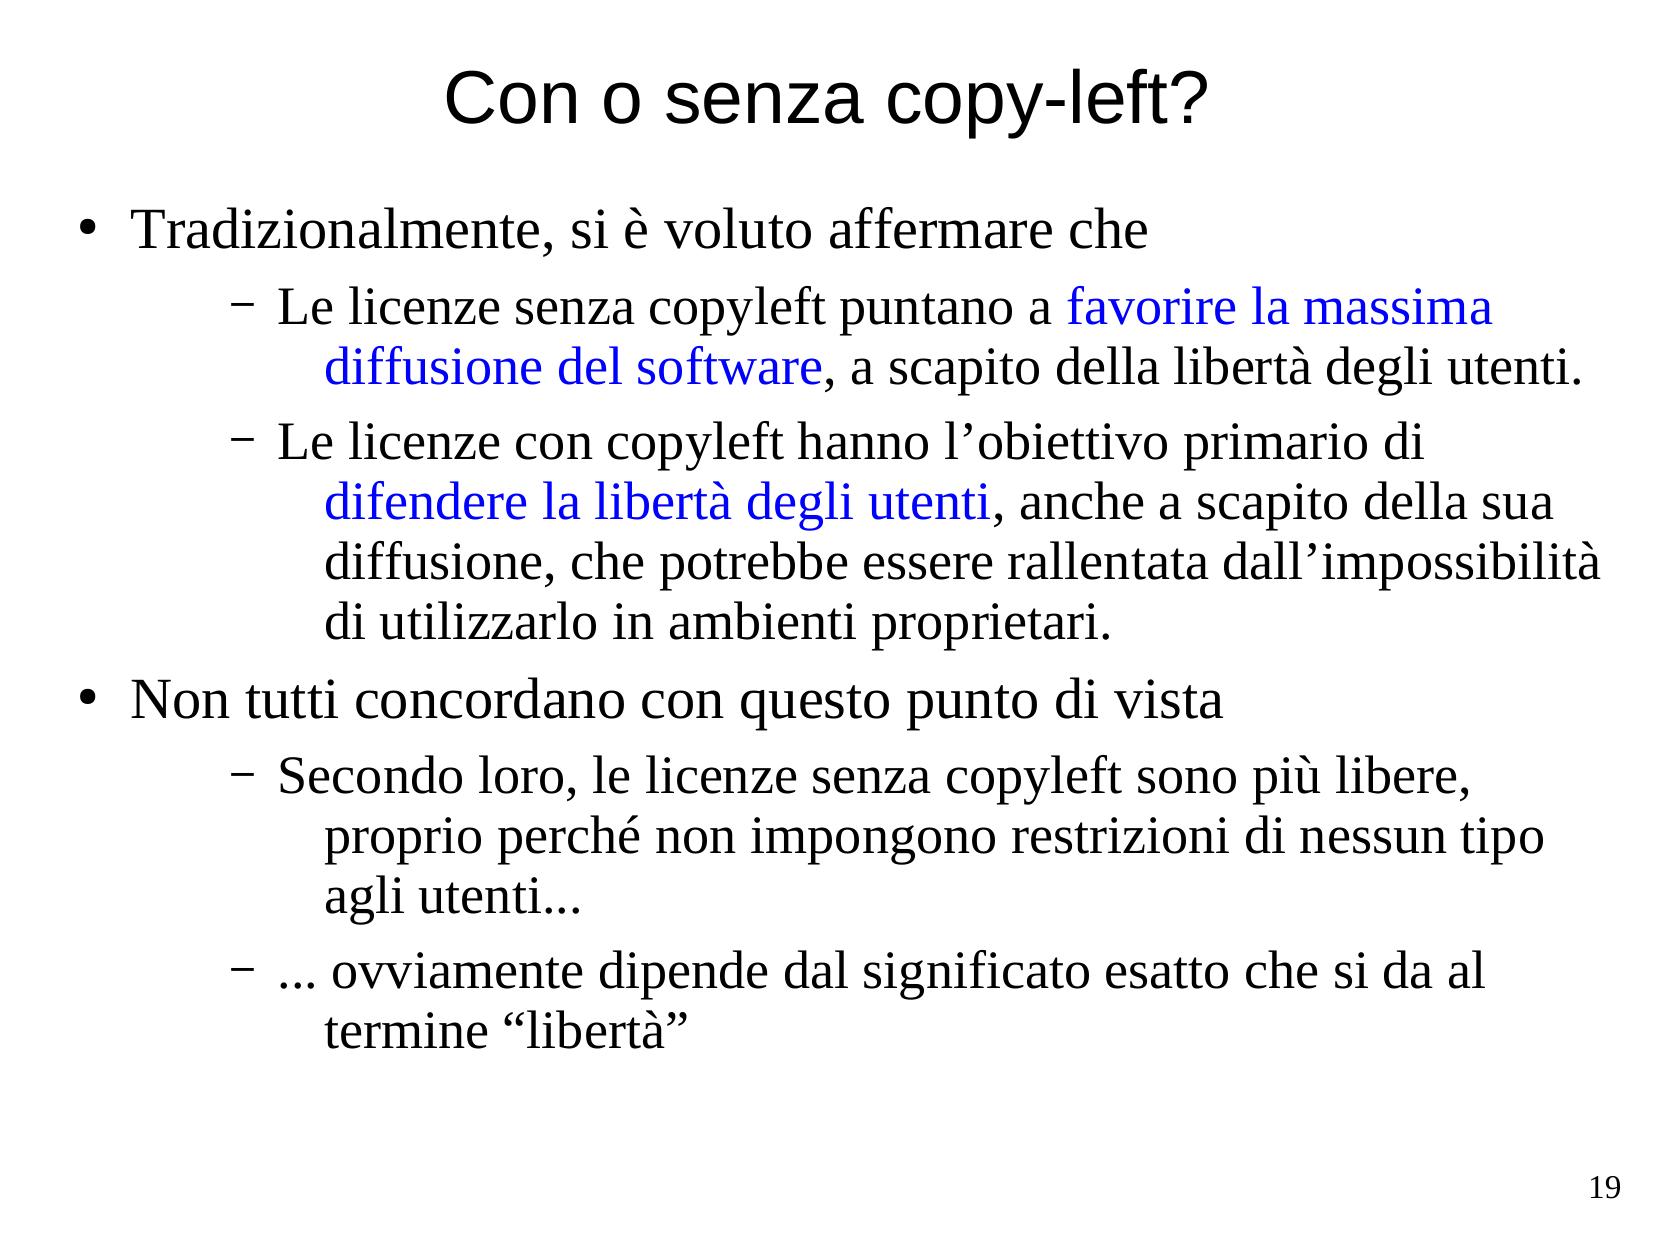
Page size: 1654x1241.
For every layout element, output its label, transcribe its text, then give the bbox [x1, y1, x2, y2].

title Con o senza copy-left? [37, 30, 1617, 166]
list Tradizionalmente, si è voluto affermare che Le licenze senza copyleft puntano a favorire la massima diffusione del software, a scapito della libertà degli utenti. Le licenze con copyleft hanno l’obiettivo primario di difendere la libertà degli utenti, anche a scapito della sua diffusione, che potrebbe essere rallentata dall’impossibilità di utilizzarlo in ambienti proprietari. Non tutti concordano con questo punto di vista Secondo loro, le licenze senza copyleft sono più libere, proprio perché non impongono restrizioni di nessun tipo agli utenti... ... ovviamente dipende dal significato esatto che si da al termine “libertà” [42, 196, 1612, 1187]
